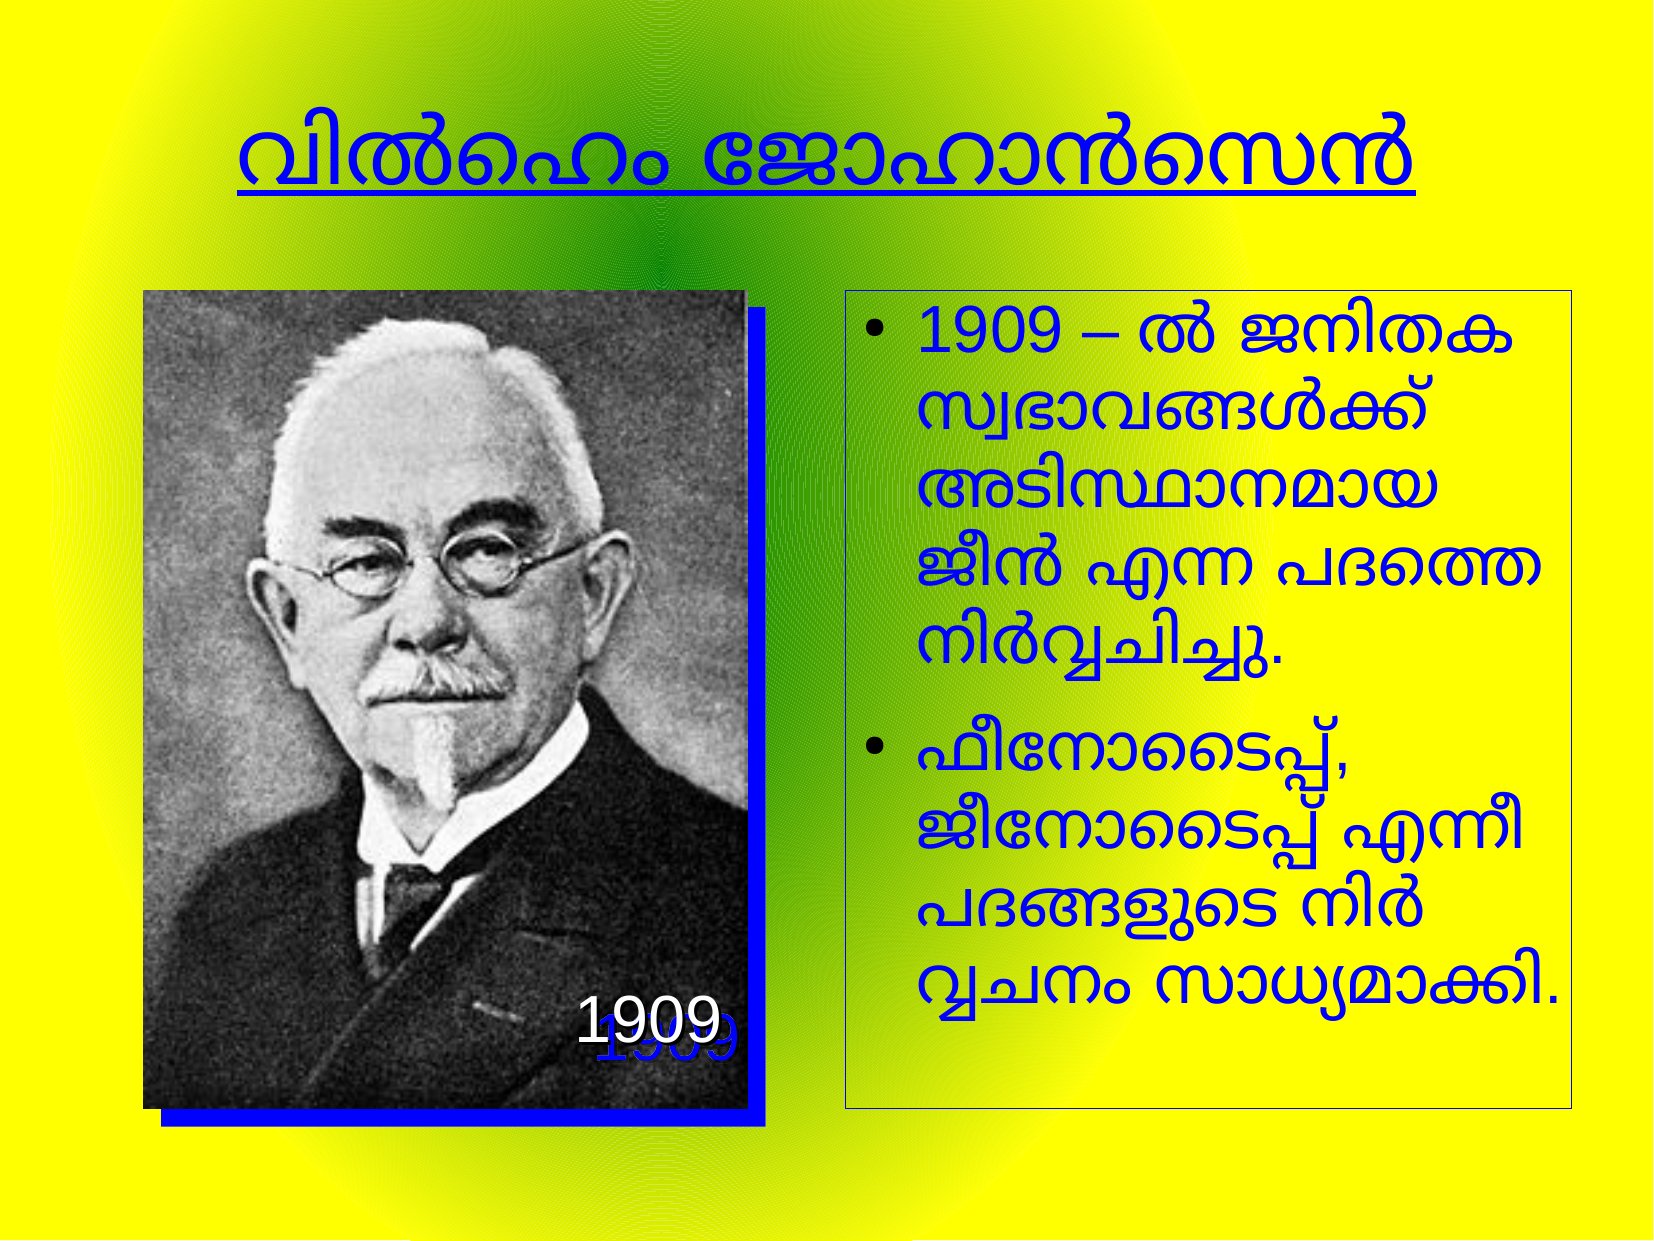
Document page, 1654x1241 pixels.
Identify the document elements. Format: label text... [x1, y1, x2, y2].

picture [143, 290, 748, 1109]
list 1909 – ല്‍ ജനിതക സ്വഭാവങ്ങള്‍ക്ക് അടിസ്ഥാനമായ ജീന്‍ എന്ന പദത്തെ നിര്‍വ്വചിച്ചു. ഫീനോടൈപ്പ്, ജീനോടൈപ്പ് എന്നീ പദങ്ങളുടെ നിര്‍വ്വചനം സാധ്യമാക്കി. [845, 290, 1572, 1109]
title വില്‍ഹെം ജോഹാന്‍സെന്‍ [82, 56, 1571, 250]
text_box 1909 [559, 974, 739, 1064]
